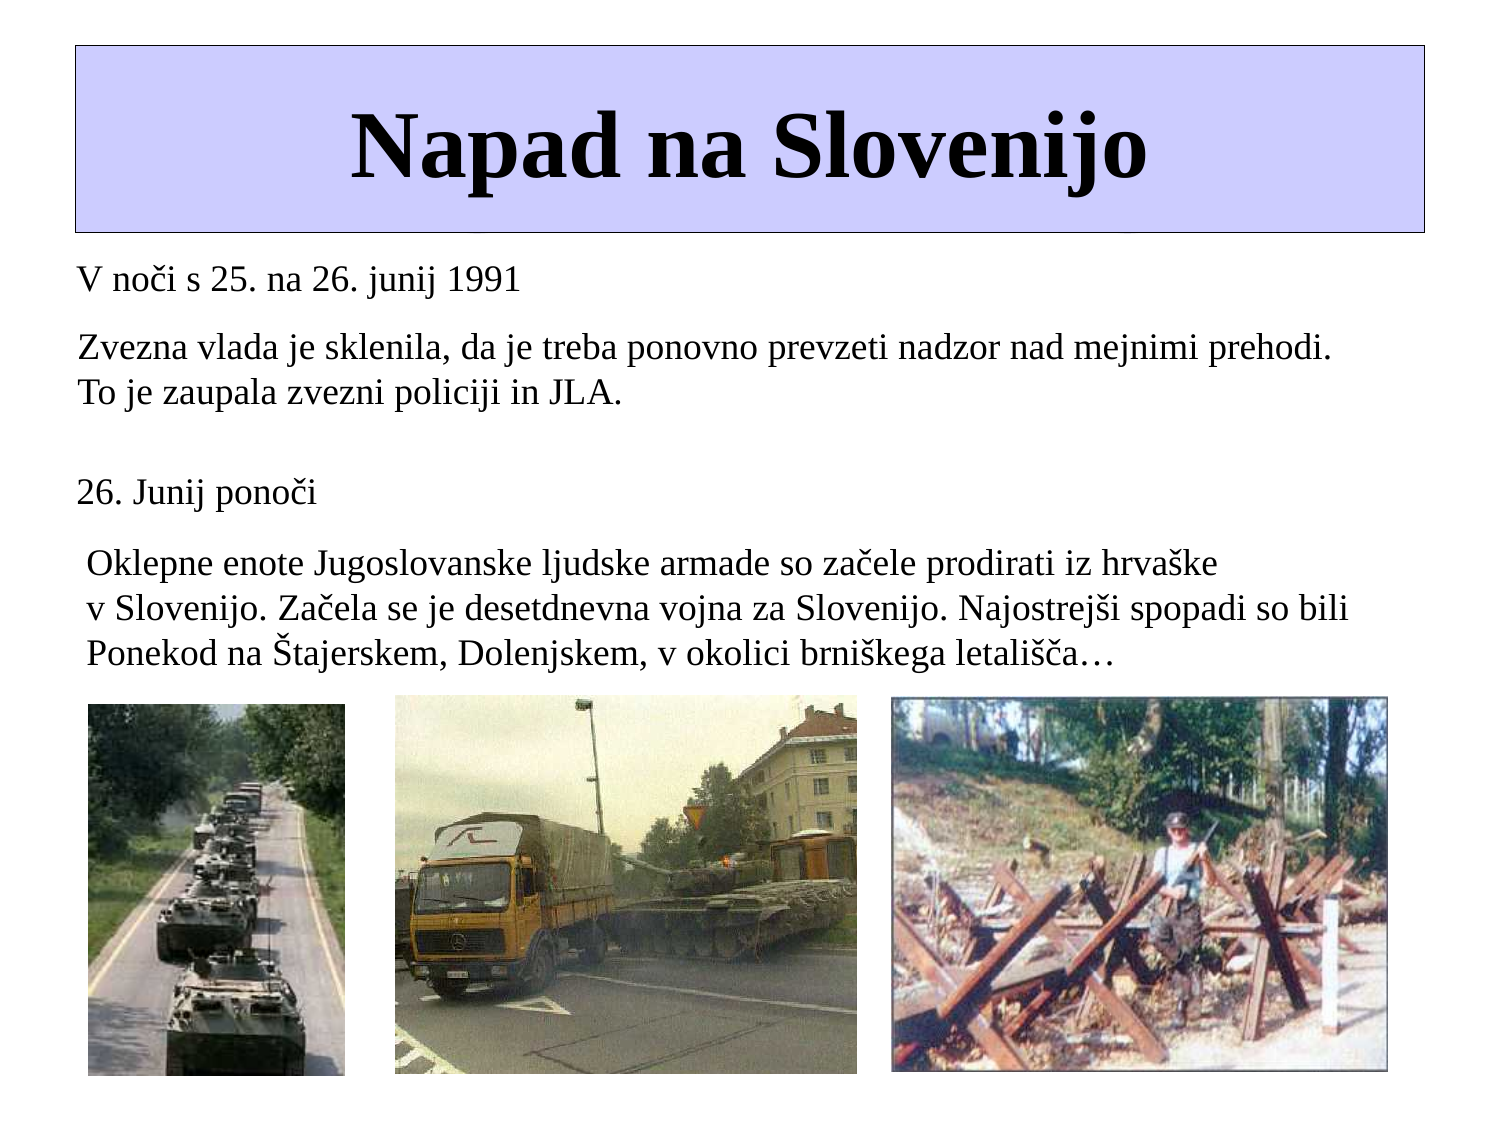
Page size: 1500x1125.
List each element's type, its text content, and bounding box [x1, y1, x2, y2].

picture [891, 696, 1388, 1072]
text_box Oklepne enote Jugoslovanske ljudske armade so začele prodirati iz hrvaške v Slovenijo. Začela se je desetdnevna vojna za Slovenijo. Najostrejši spopadi so bili Ponekod na Štajerskem, Dolenjskem, v okolici brniškega letališča… [71, 530, 1366, 681]
text_box 26. Junij ponoči [61, 459, 333, 520]
picture [88, 704, 345, 1076]
text_box V noči s 25. na 26. junij 1991 [61, 247, 537, 307]
text_box Zvezna vlada je sklenila, da je treba ponovno prevzeti nadzor nad mejnimi prehodi. To je zaupala zvezni policiji in JLA. [62, 314, 1350, 420]
title Napad na Slovenijo [75, 45, 1425, 233]
picture [395, 695, 857, 1074]
